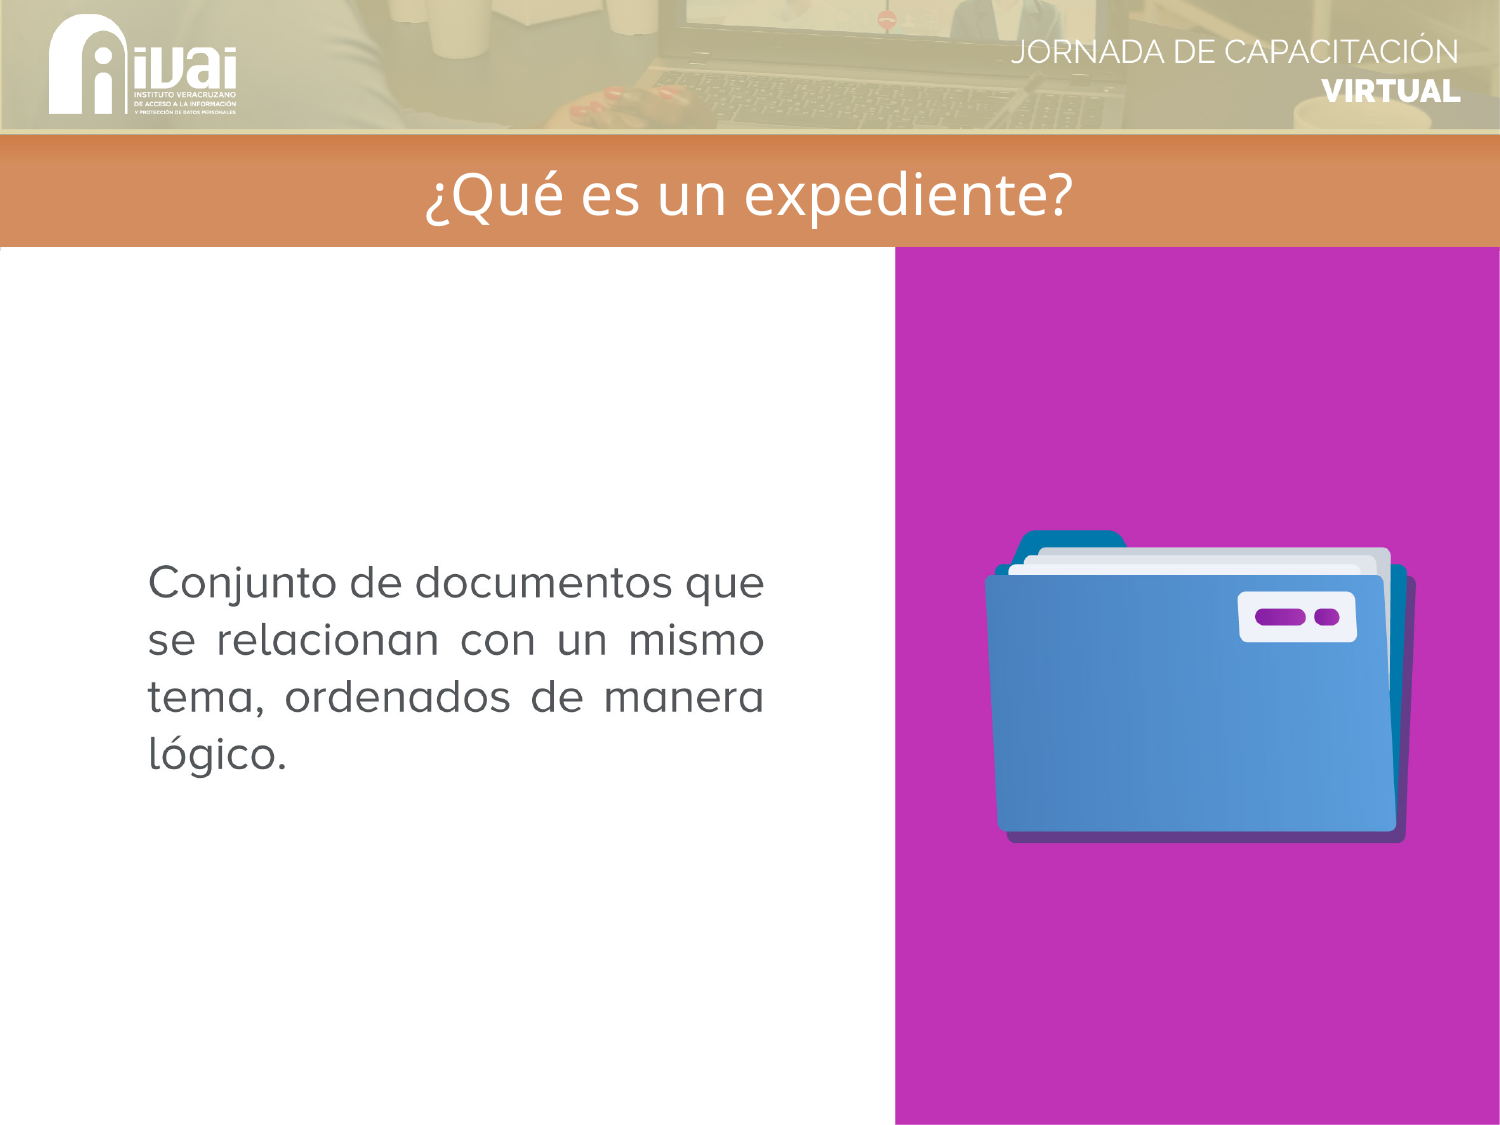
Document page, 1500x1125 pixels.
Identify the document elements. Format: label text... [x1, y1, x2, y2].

picture [0, 135, 1500, 1125]
text_box ¿Qué es un expediente? [344, 149, 1156, 236]
